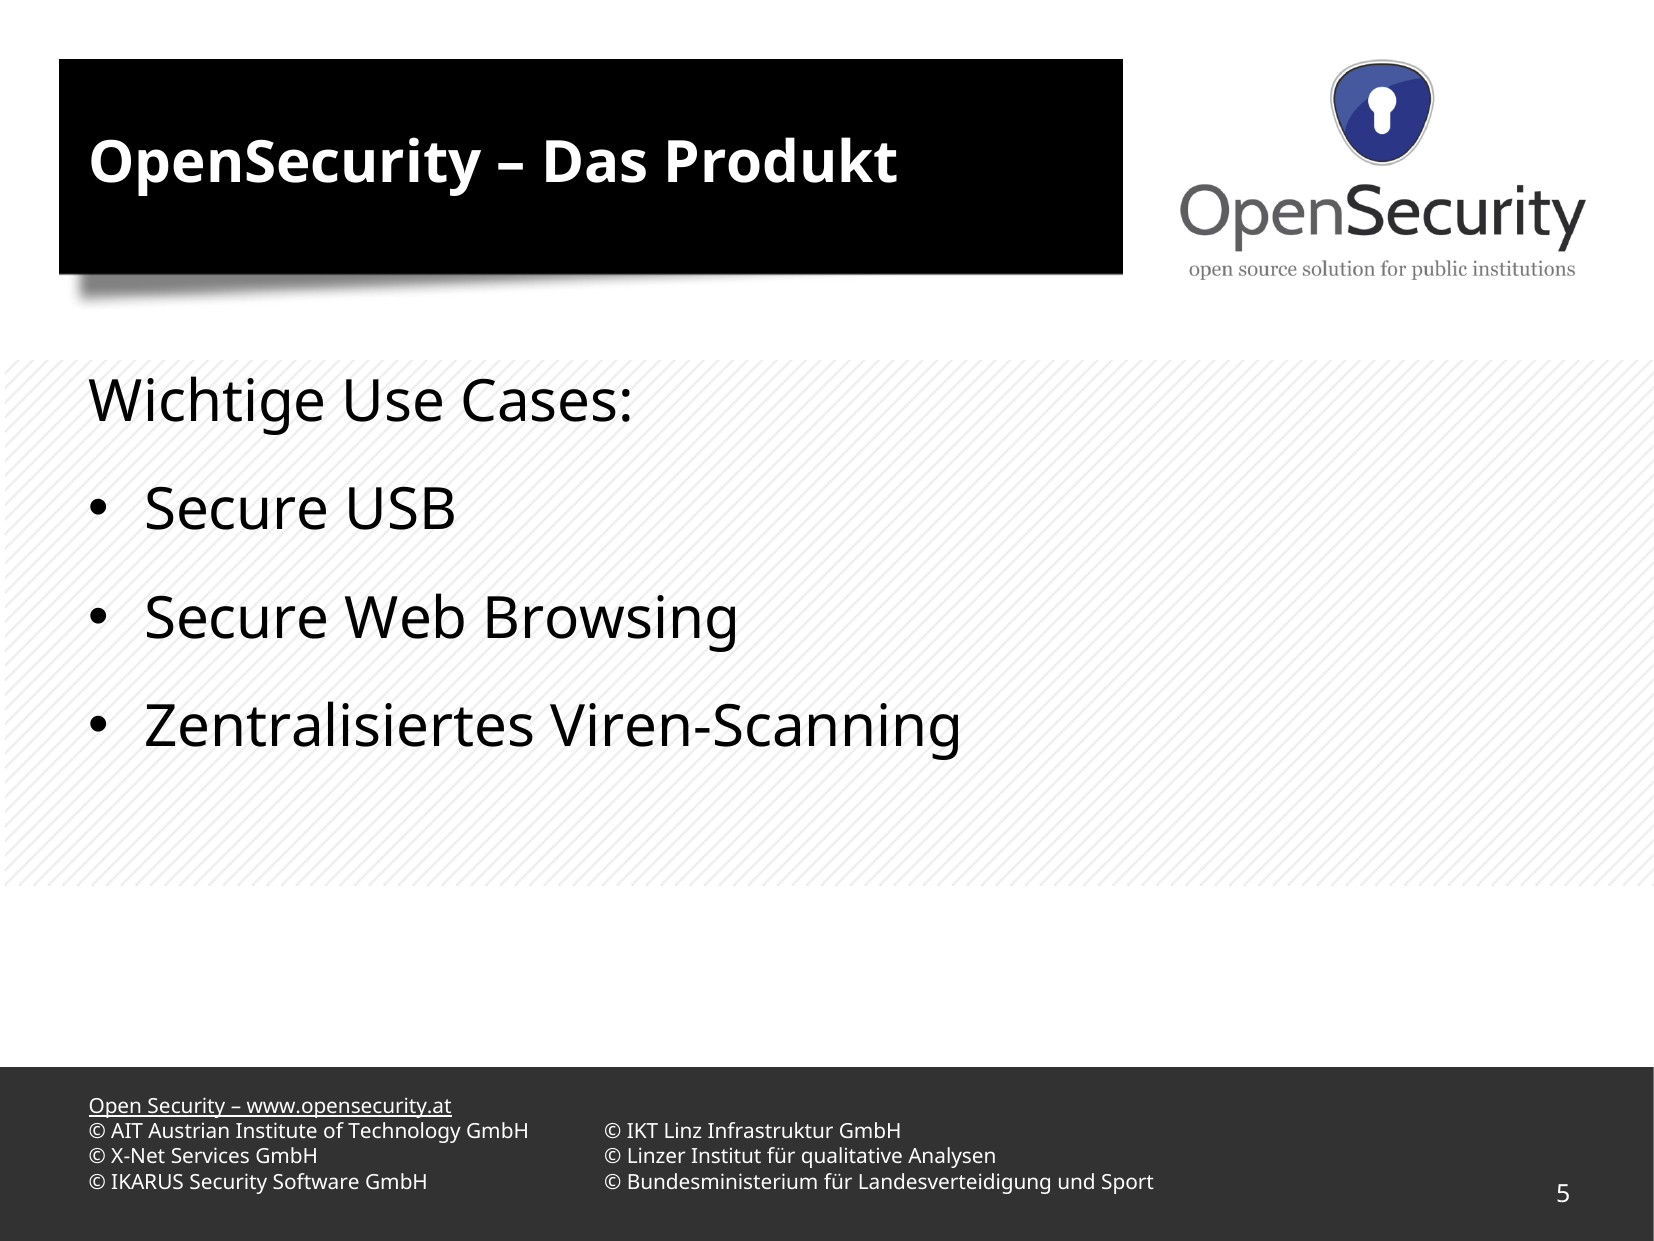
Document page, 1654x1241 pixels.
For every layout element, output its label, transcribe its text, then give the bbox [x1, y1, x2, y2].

picture [0, 1067, 1654, 1241]
text_box Wichtige Use Cases: Secure USB Secure Web Browsing Zentralisiertes Viren-Scanning [88, 362, 1577, 1015]
text_box Open Security – www.opensecurity.at © AIT Austrian Institute of Technology GmbH © IKT Linz Infrastruktur GmbH © X-Net Services GmbH © Linzer Institut für qualitative Analysen © IKARUS Security Software GmbH © Bundesministerium für Landesverteidigung und Sport [88, 1092, 1270, 1226]
picture [59, 59, 1123, 312]
picture [1180, 59, 1586, 280]
picture [5, 360, 1654, 886]
text_box <Nummer> [1328, 1175, 1571, 1240]
text_box OpenSecurity – Das Produkt [88, 58, 1122, 266]
